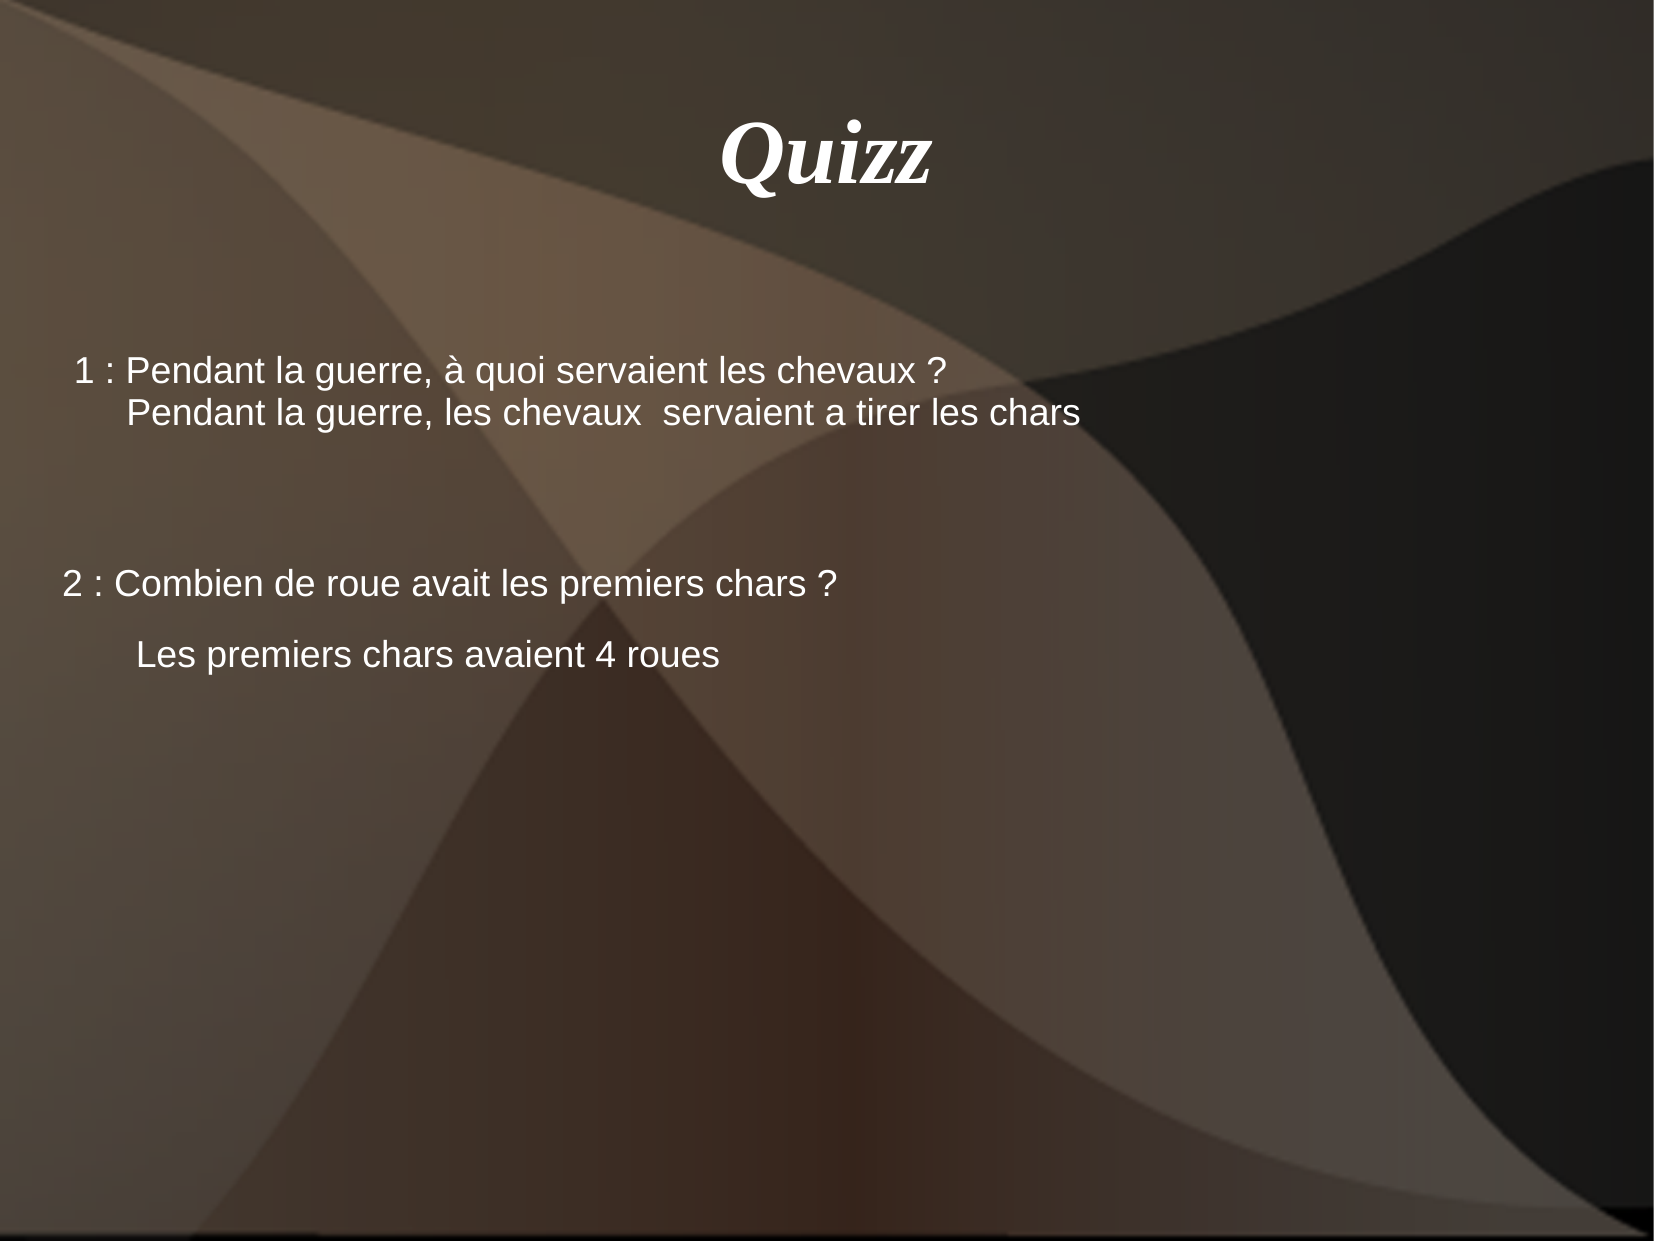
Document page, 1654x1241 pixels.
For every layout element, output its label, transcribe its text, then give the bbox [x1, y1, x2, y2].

text_box 1 : Pendant la guerre, à quoi servaient les chevaux ? Pendant la guerre, les chevaux servaient a tirer les chars [59, 342, 1286, 498]
text_box 2 : Combien de roue avait les premiers chars ? [47, 555, 853, 613]
text_box Les premiers chars avaient 4 roues [47, 625, 1123, 683]
title Quizz [82, 49, 1571, 257]
picture [0, 0, 1654, 1241]
